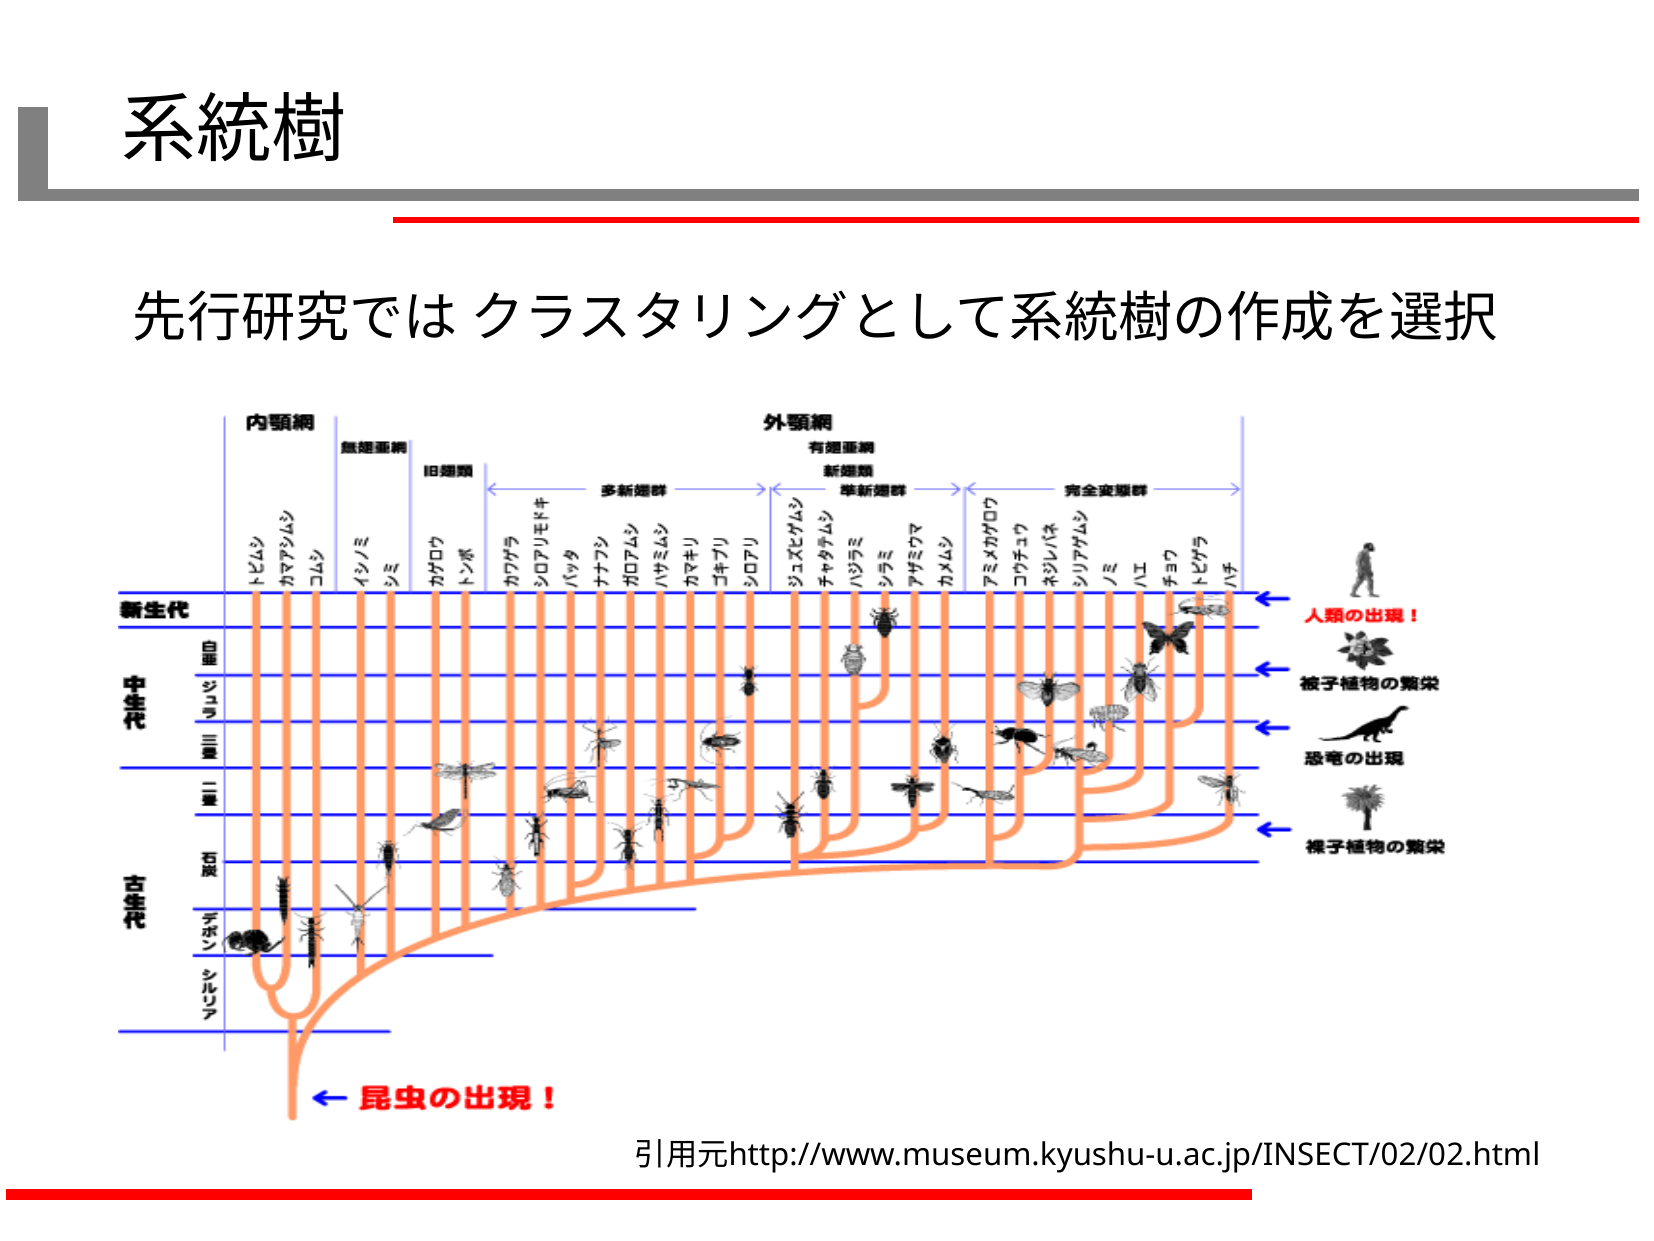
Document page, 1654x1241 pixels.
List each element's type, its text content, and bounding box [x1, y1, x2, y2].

text_box 先行研究では クラスタリングとして系統樹の作成を選択 [118, 265, 1536, 335]
picture [118, 413, 1447, 1123]
title 系統樹 [121, 18, 1534, 226]
text_box 引用元http://www.museum.kyushu-u.ac.jp/INSECT/02/02.html [620, 1122, 1595, 1182]
